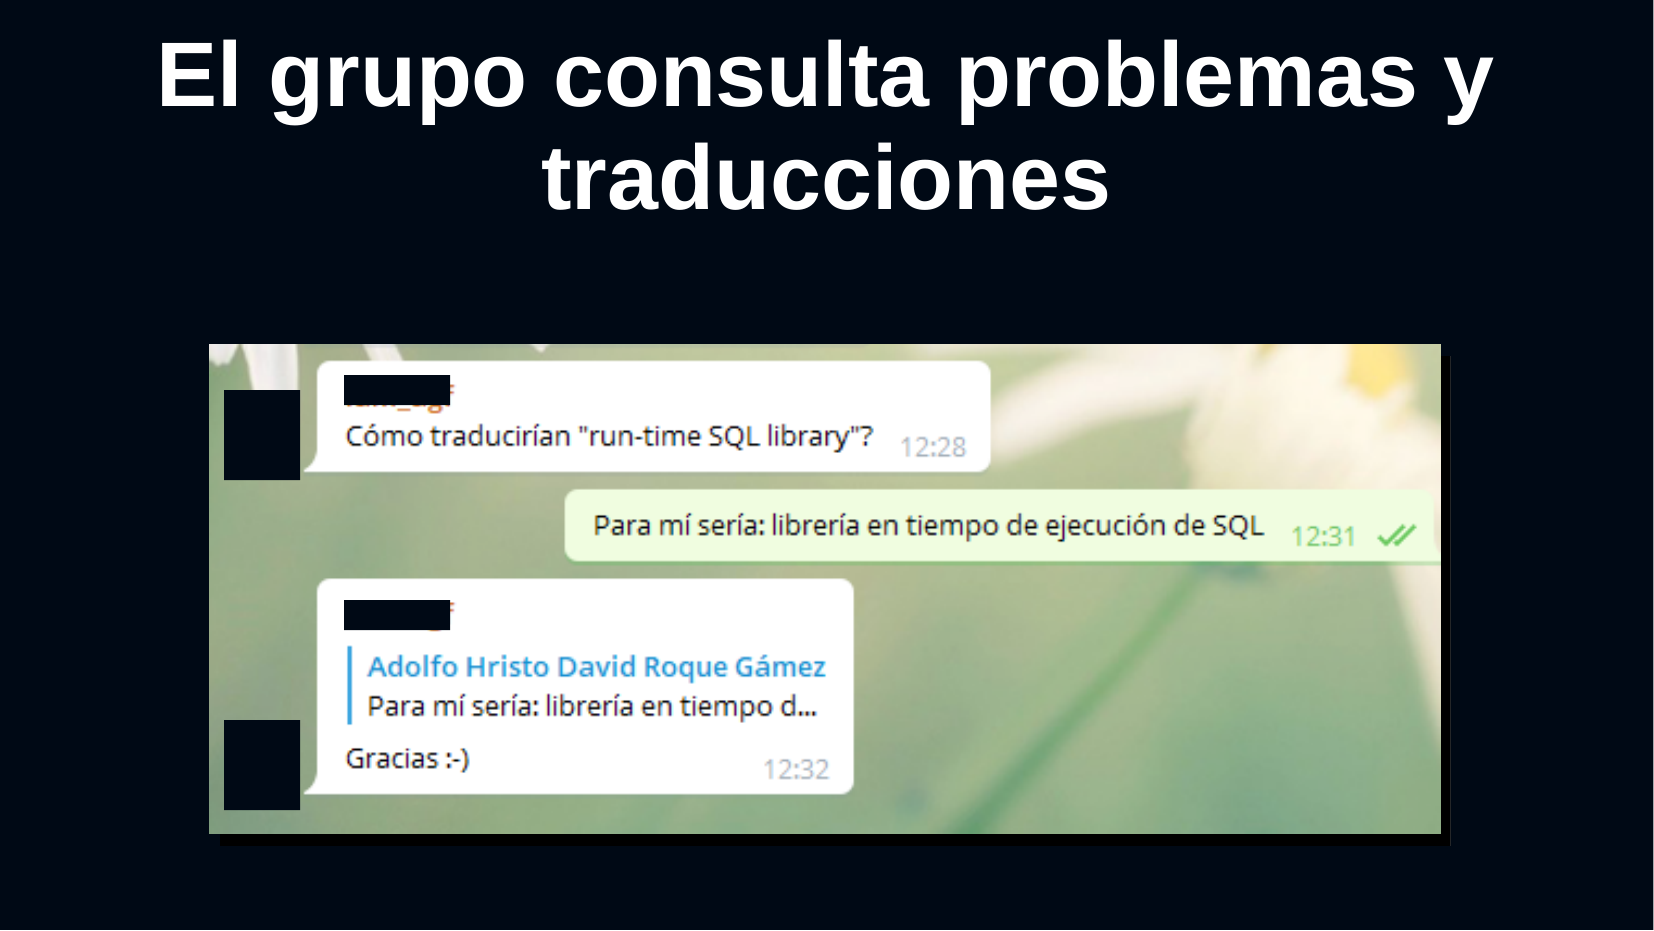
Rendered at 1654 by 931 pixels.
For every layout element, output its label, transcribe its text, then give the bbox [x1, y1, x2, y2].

text_box [224, 720, 301, 811]
text_box [344, 375, 451, 406]
text_box [224, 390, 301, 481]
picture [209, 344, 1441, 834]
text_box [344, 600, 451, 631]
title El grupo consulta problemas y traducciones [82, 23, 1571, 230]
